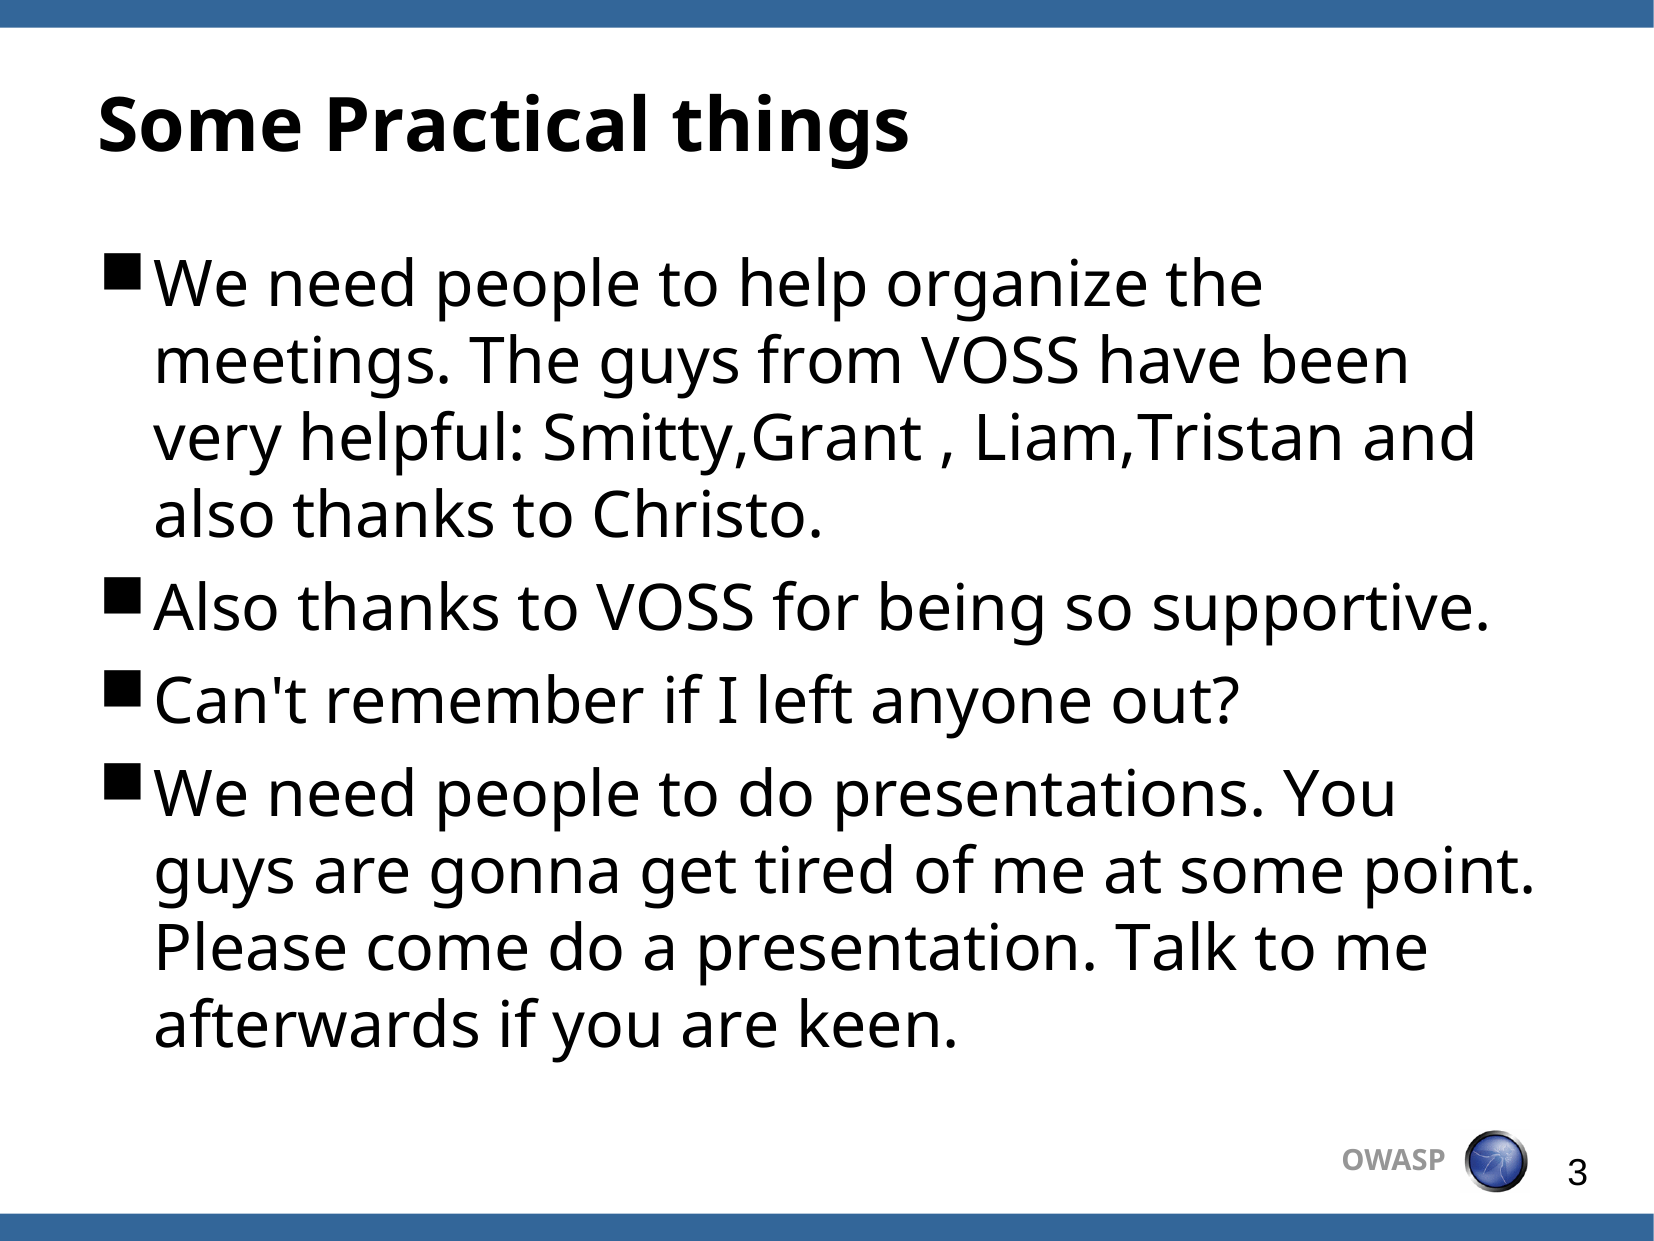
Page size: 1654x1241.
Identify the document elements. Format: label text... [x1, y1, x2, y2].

picture [1460, 1129, 1530, 1193]
list We need people to help organize the meetings. The guys from VOSS have been very helpful: Smitty,Grant , Liam,Tristan and also thanks to Christo. Also thanks to VOSS for being so supportive. Can't remember if I left anyone out? We need people to do presentations. You guys are gonna get tired of me at some point. Please come do a presentation. Talk to me afterwards if you are keen. [82, 234, 1571, 1108]
title Some Practical things [82, 35, 1571, 207]
